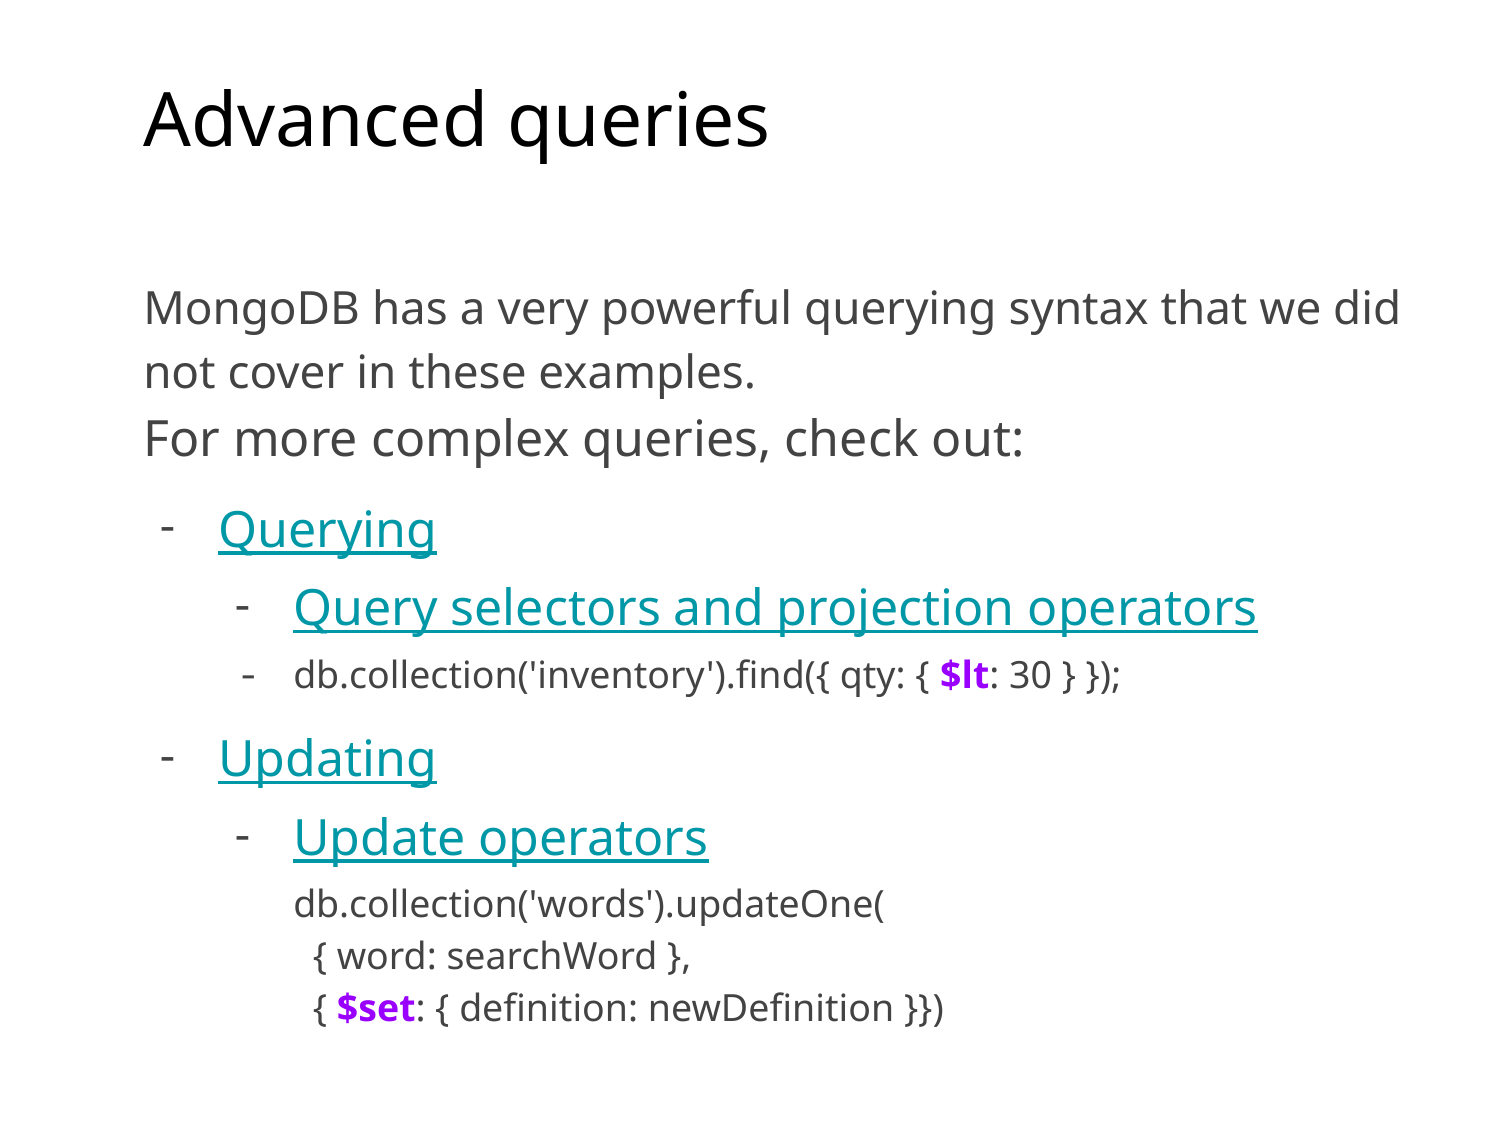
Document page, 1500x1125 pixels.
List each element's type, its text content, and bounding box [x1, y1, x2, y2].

title Advanced queries [128, 56, 1372, 183]
list MongoDB has a very powerful querying syntax that we did not cover in these examples. For more complex queries, check out: Querying Query selectors and projection operators db.collection('inventory').find({ qty: { $lt: 30 } }); Updating Update operators db.collection('words').updateOne( { word: searchWord }, { $set: { definition: newDefinition }}) [128, 255, 1442, 1098]
